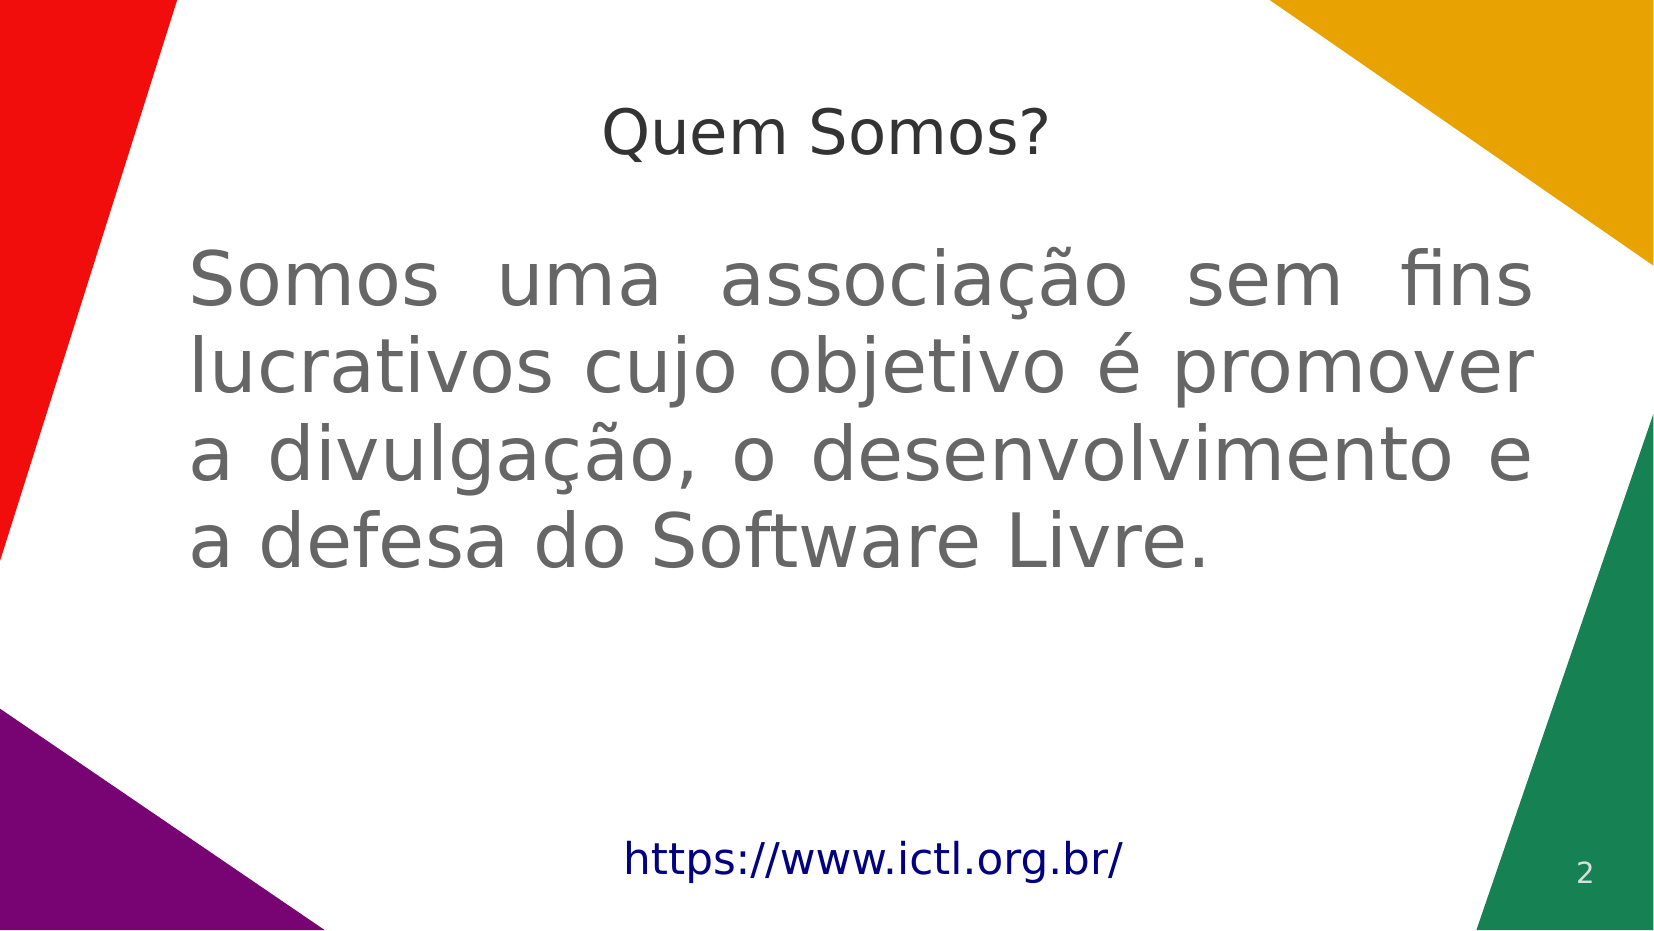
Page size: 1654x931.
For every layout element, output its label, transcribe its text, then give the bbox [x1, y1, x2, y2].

title Quem Somos? [118, 59, 1536, 207]
list Somos uma associação sem fins lucrativos cujo objetivo é promover a divulgação, o desenvolvimento e a defesa do Software Livre. [118, 236, 1536, 827]
text_box https://www.ictl.org.br/ [608, 826, 1138, 893]
